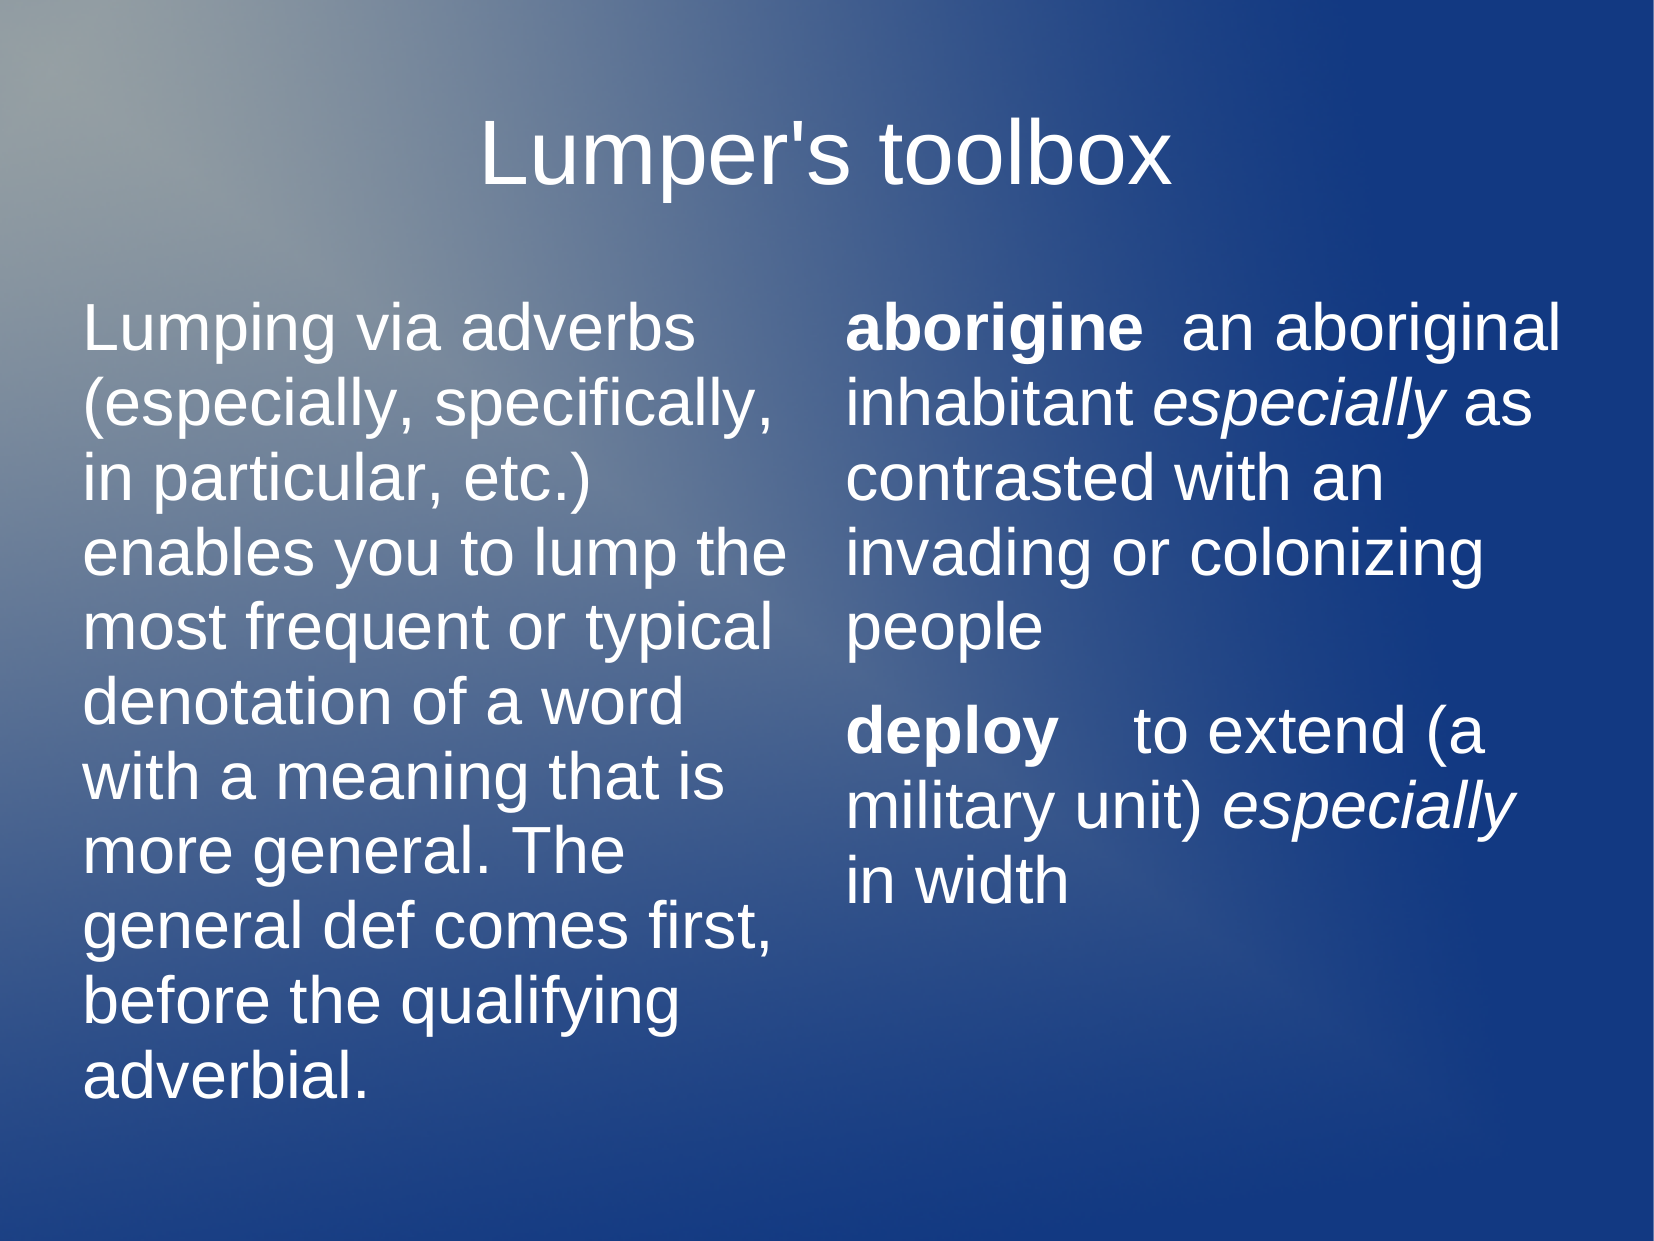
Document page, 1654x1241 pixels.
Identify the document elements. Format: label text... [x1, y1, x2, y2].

list Lumping via adverbs (especially, specifically, in particular, etc.) enables you to lump the most frequent or typical denotation of a word with a meaning that is more general. The general def comes first, before the qualifying adverbial. [82, 290, 809, 1113]
list aborigine an aboriginal inhabitant especially as contrasted with an invading or colonizing people deploy to extend (a military unit) especially in width [845, 290, 1572, 1127]
picture [0, 0, 1654, 1241]
title Lumper's toolbox [82, 56, 1571, 250]
